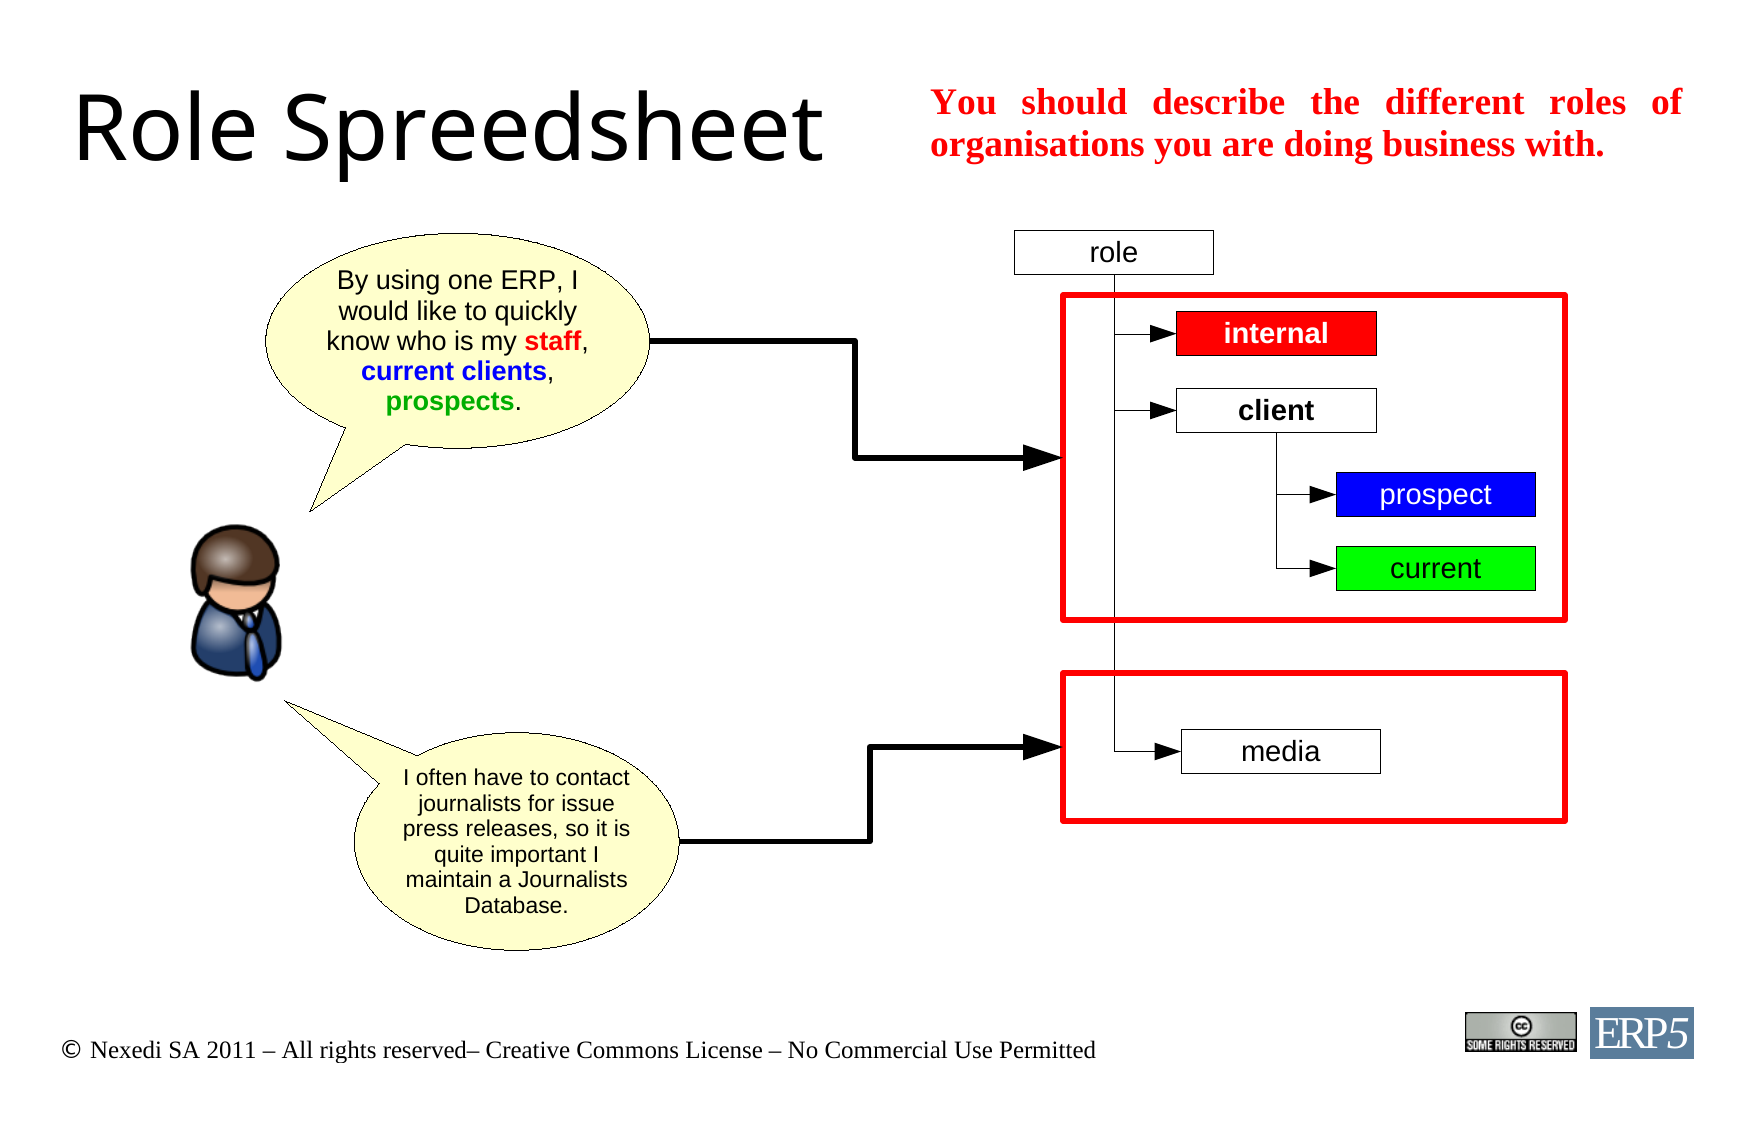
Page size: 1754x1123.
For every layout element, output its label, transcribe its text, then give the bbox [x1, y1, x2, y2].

text_box By using one ERP, I would like to quickly know who is my staff, current clients, prospects. [265, 233, 650, 512]
text_box role [1014, 230, 1214, 275]
text_box current [1336, 546, 1536, 591]
picture [1465, 1012, 1577, 1052]
title Role Spreedsheet [71, 63, 1707, 187]
text_box media [1181, 729, 1381, 774]
text_box I often have to contact journalists for issue press releases, so it is quite important I maintain a Journalists Database. [284, 700, 680, 951]
text_box client [1176, 388, 1377, 433]
text_box You should describe the different roles of organisations you are doing business with. [930, 81, 1684, 166]
text_box prospect [1336, 472, 1536, 517]
picture [153, 519, 320, 686]
text_box internal [1176, 311, 1377, 356]
